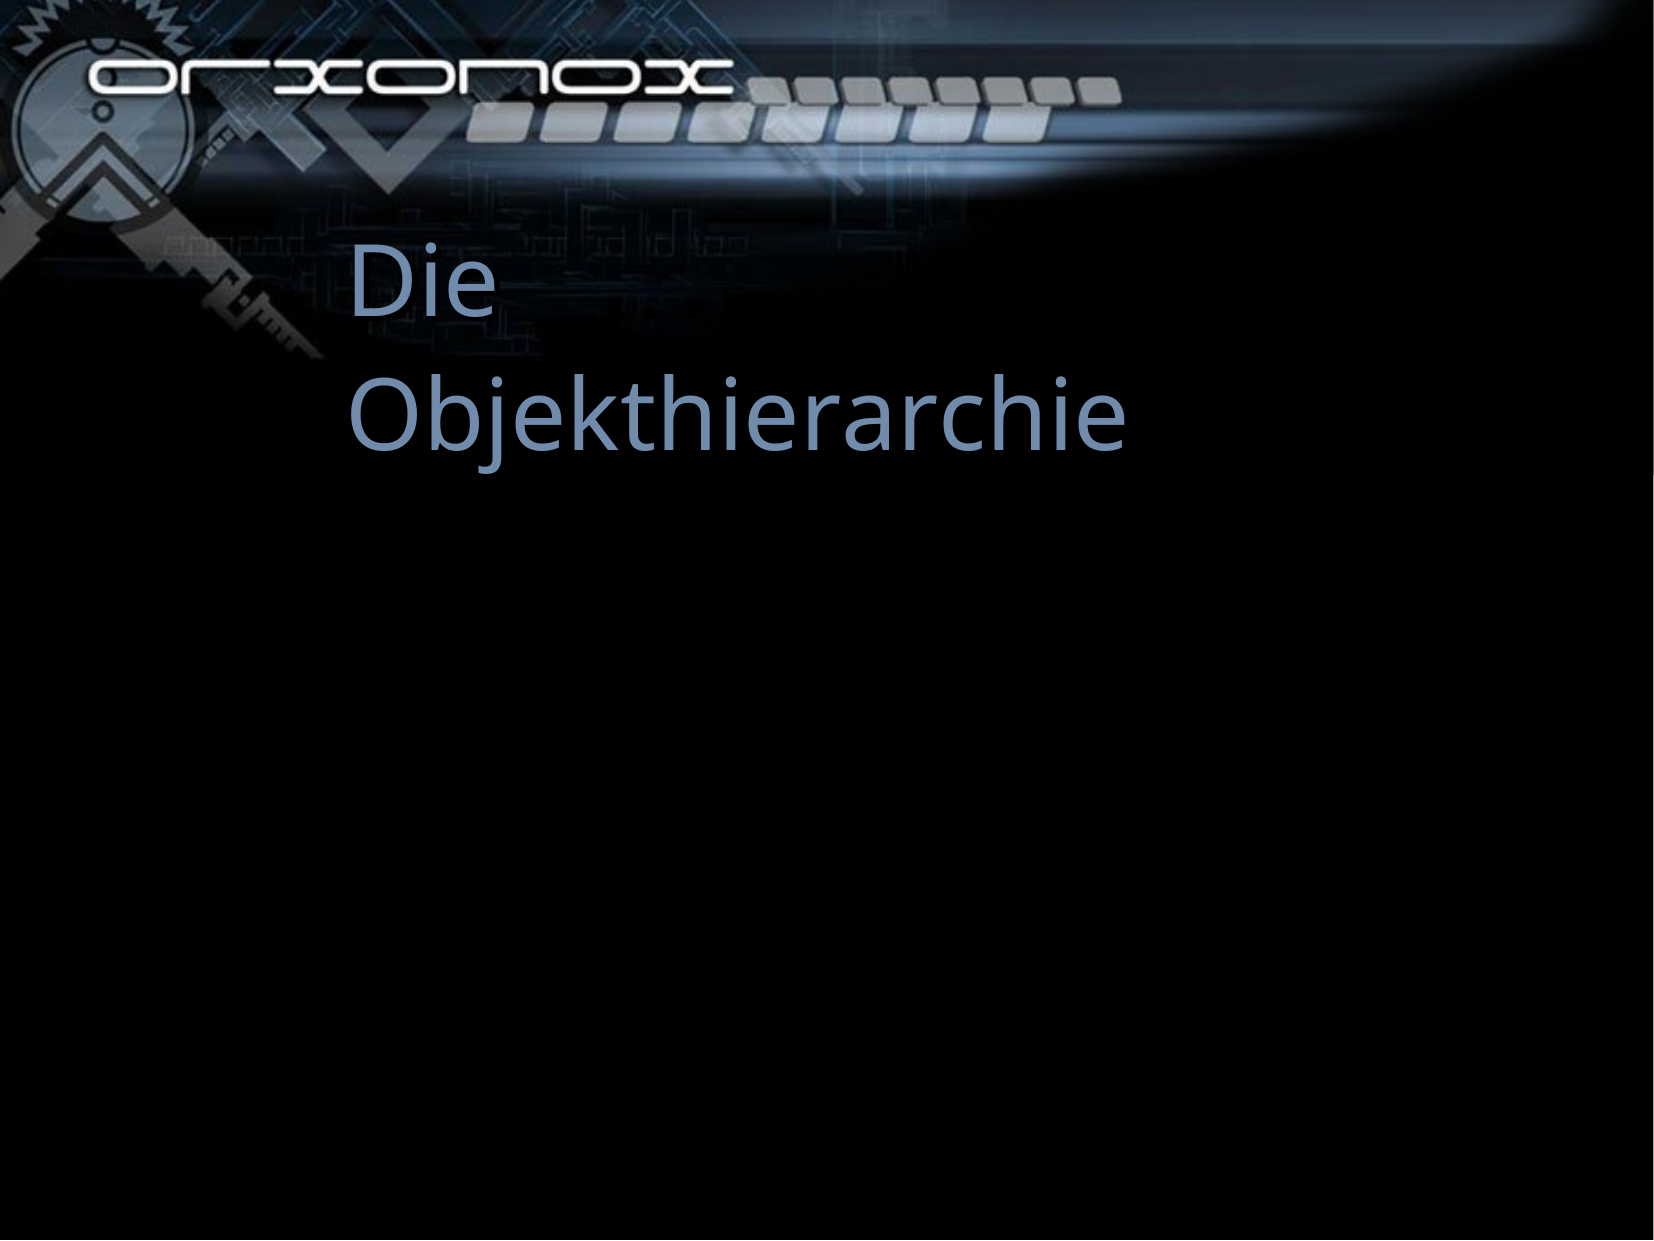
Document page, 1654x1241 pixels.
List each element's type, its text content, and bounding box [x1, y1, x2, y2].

text_box Die Objekthierarchie [330, 194, 1306, 344]
picture [0, 0, 1654, 475]
